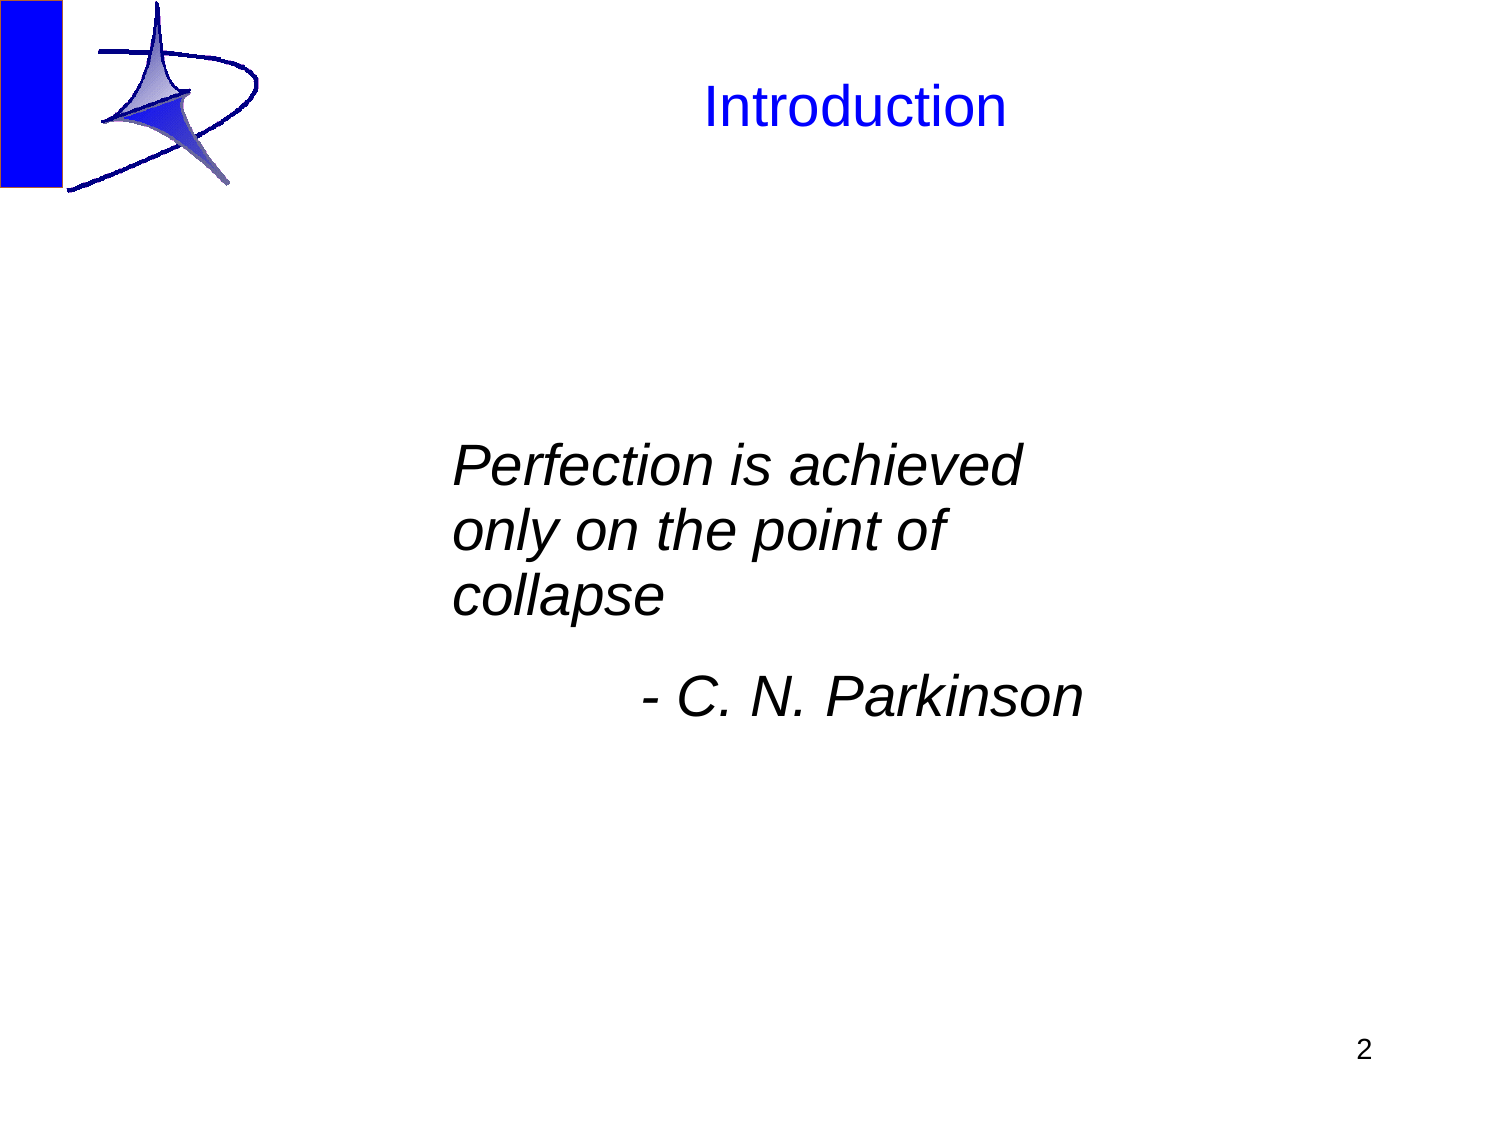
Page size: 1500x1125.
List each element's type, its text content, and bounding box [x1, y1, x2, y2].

picture [62, 0, 263, 197]
text_box Perfection is achieved only on the point of collapse - C. N. Parkinson [437, 425, 1101, 738]
title Introduction [262, 24, 1450, 188]
